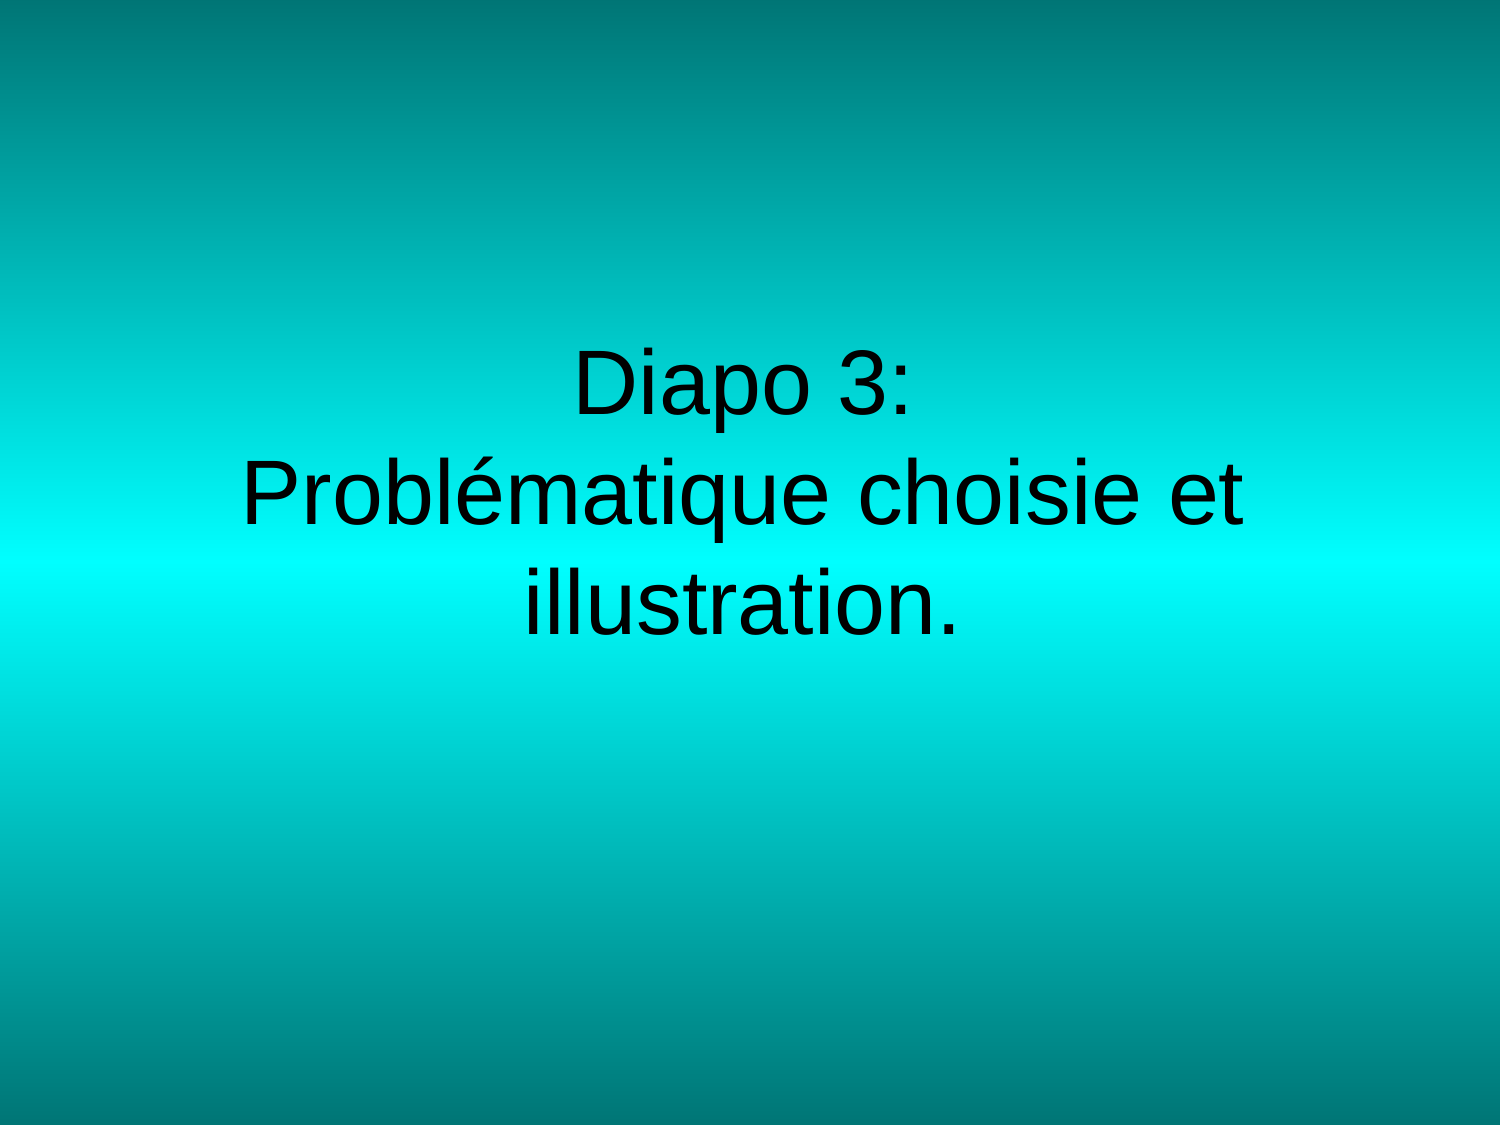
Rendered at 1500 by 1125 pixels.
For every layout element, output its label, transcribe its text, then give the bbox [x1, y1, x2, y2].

title Diapo 3: Problématique choisie et illustration. [112, 314, 1401, 661]
